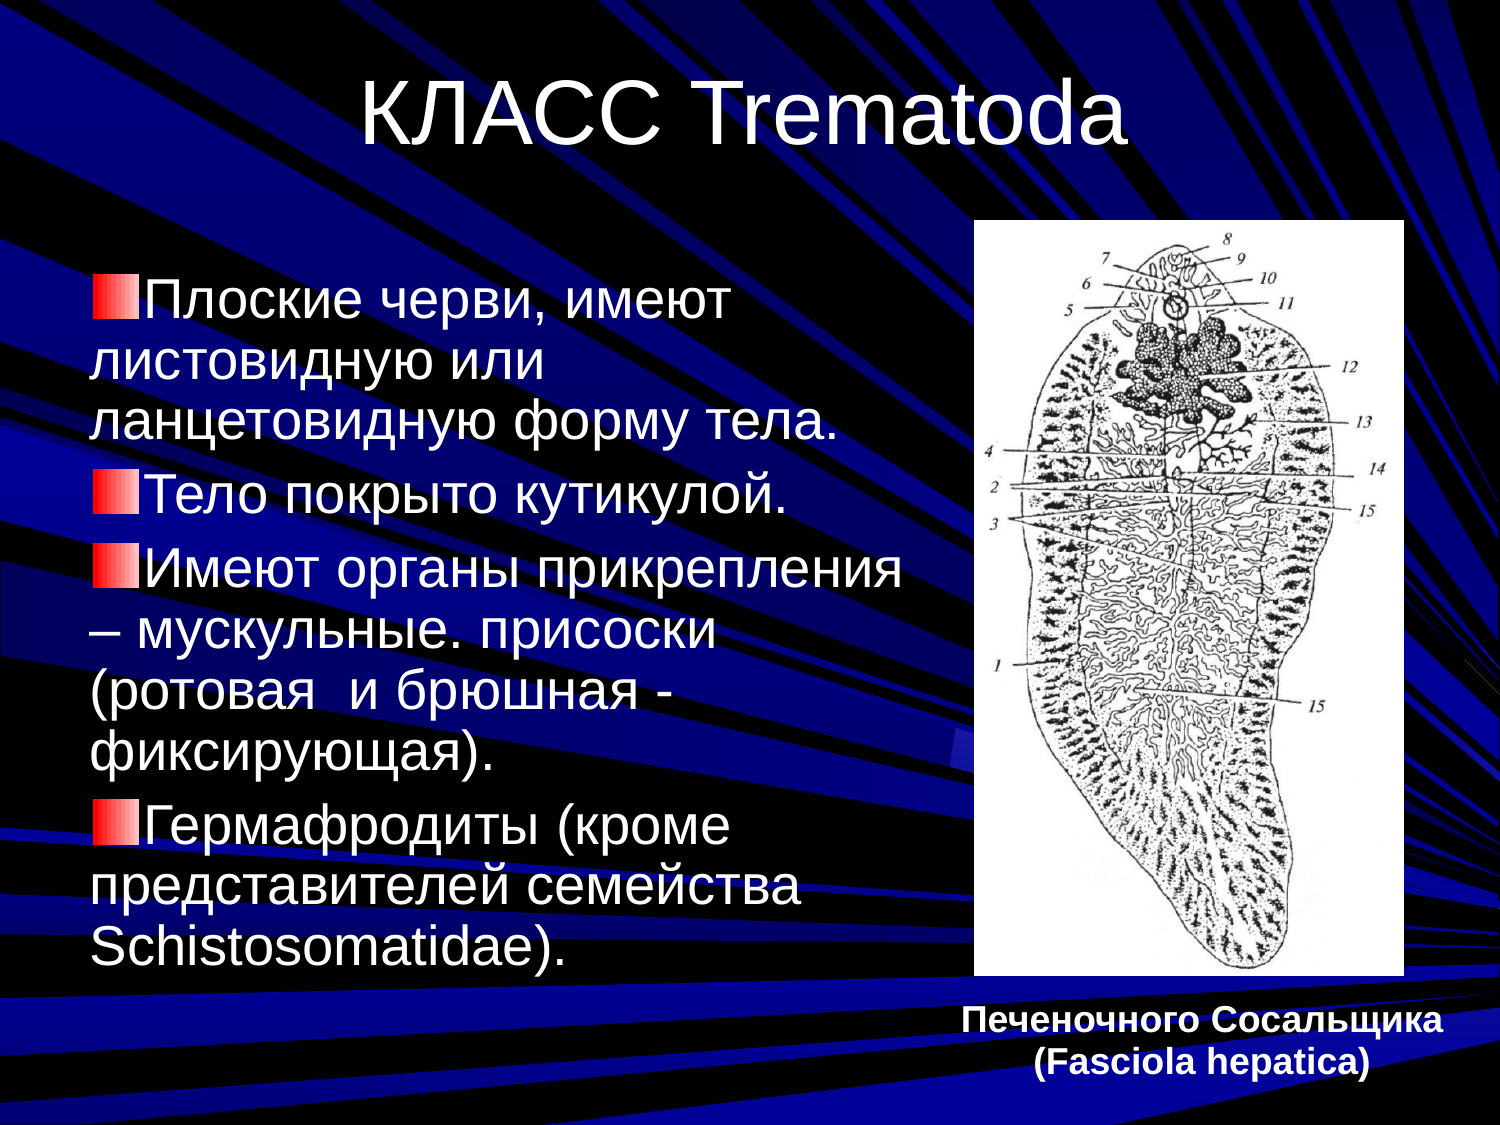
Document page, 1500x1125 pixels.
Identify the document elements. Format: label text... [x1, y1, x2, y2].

text_box Печеночного Сосальщика (Fasciola hepatica) [945, 990, 1459, 1090]
title КЛАСС Trematoda [29, 45, 1459, 234]
list Плоские черви, имеют листовидную или ланцетовидную форму тела. Тело покрыто кутикулой. Имеют органы прикрепления – мускульные. присоски (ротовая и брюшная - фиксирующая). Гермафродиты (кроме представителей семейства Schistosomatidae). [75, 262, 939, 1006]
picture [974, 220, 1404, 976]
